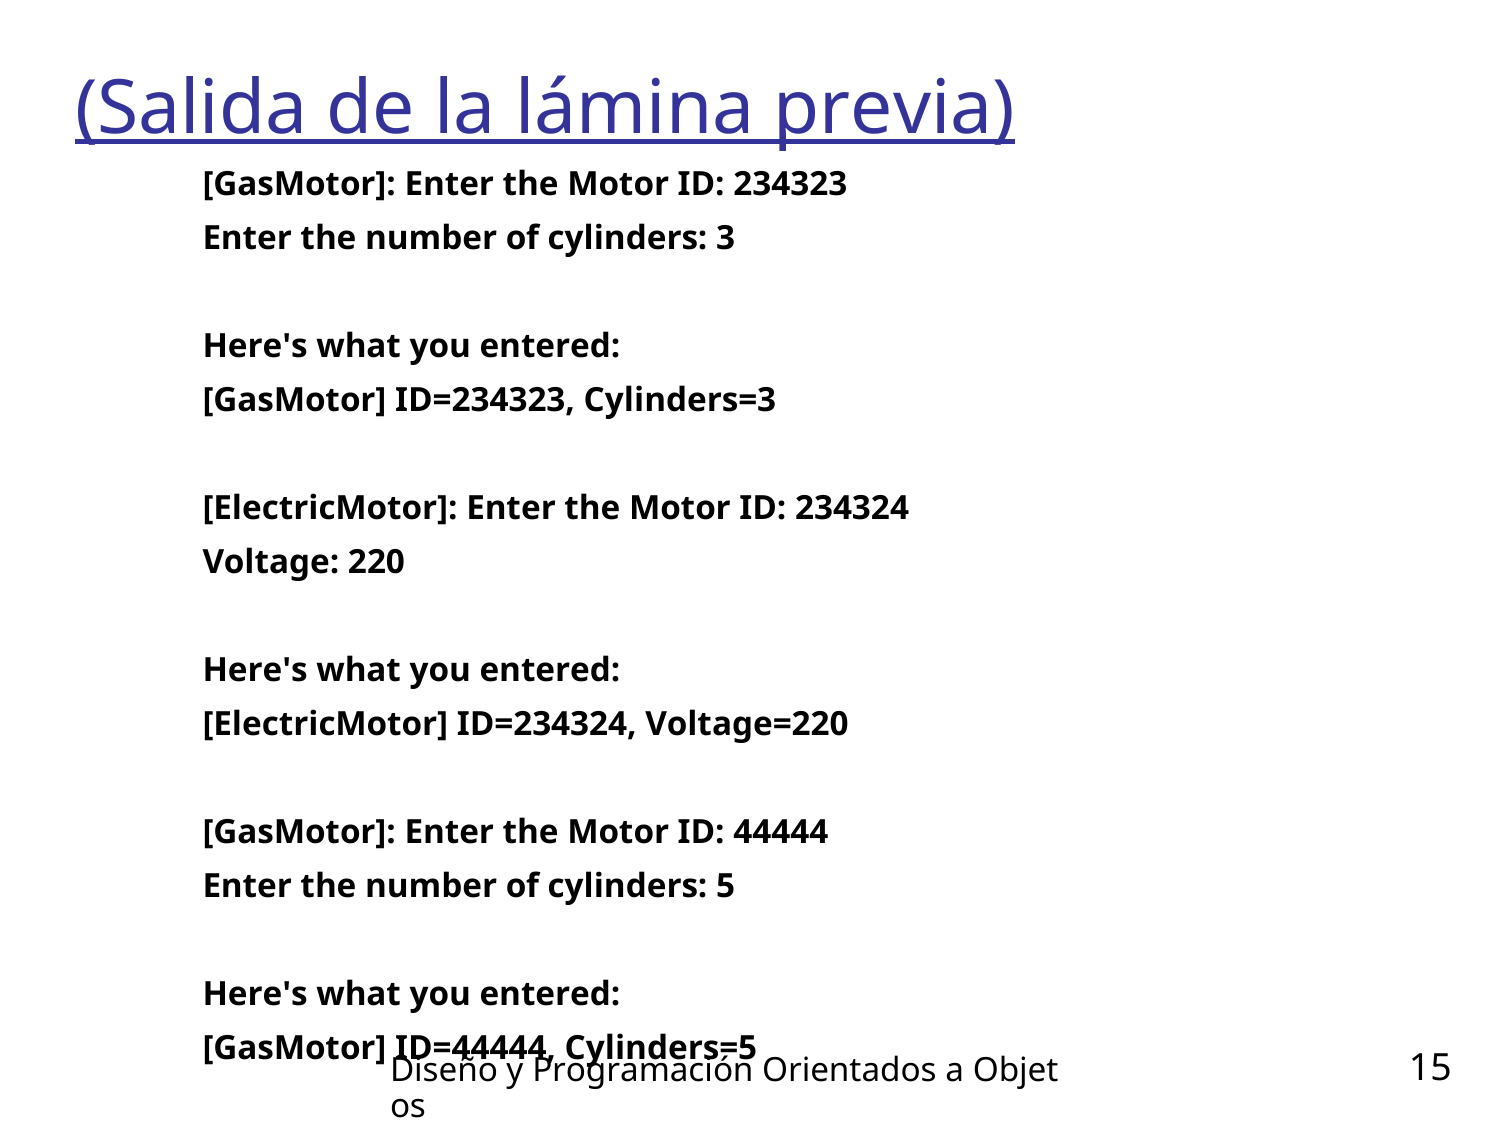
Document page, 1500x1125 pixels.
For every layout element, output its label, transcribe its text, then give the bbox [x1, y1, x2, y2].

list [GasMotor]: Enter the Motor ID: 234323 Enter the number of cylinders: 3 Here's what you entered: [GasMotor] ID=234323, Cylinders=3 [ElectricMotor]: Enter the Motor ID: 234324 Voltage: 220 Here's what you entered: [ElectricMotor] ID=234324, Voltage=220 [GasMotor]: Enter the Motor ID: 44444 Enter the number of cylinders: 5 Here's what you entered: [GasMotor] ID=44444, Cylinders=5 [187, 152, 1462, 993]
title (Salida de la lámina previa)‏ [75, 18, 1466, 181]
